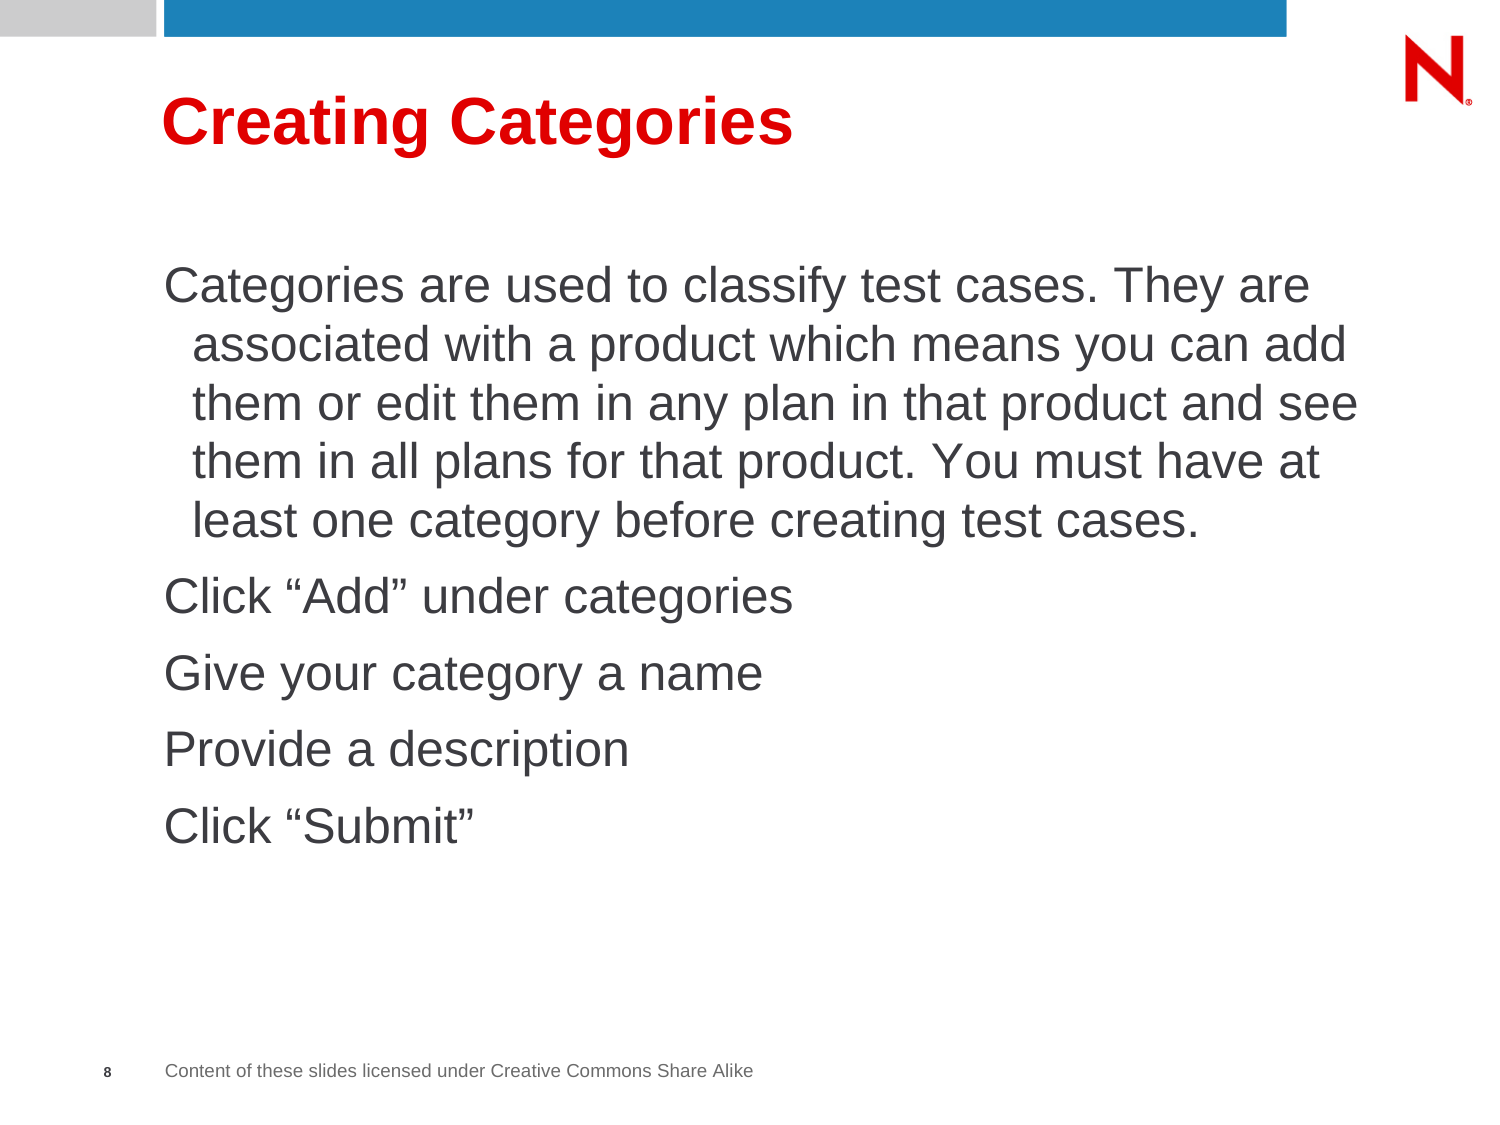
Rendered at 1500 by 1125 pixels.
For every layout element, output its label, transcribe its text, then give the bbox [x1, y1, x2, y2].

list Categories are used to classify test cases. They are associated with a product which means you can add them or edit them in any plan in that product and see them in all plans for that product. You must have at least one category before creating test cases. Click “Add” under categories Give your category a name Provide a description Click “Submit” [163, 254, 1404, 986]
title Creating Categories [161, 41, 1383, 205]
picture [1403, 32, 1473, 107]
